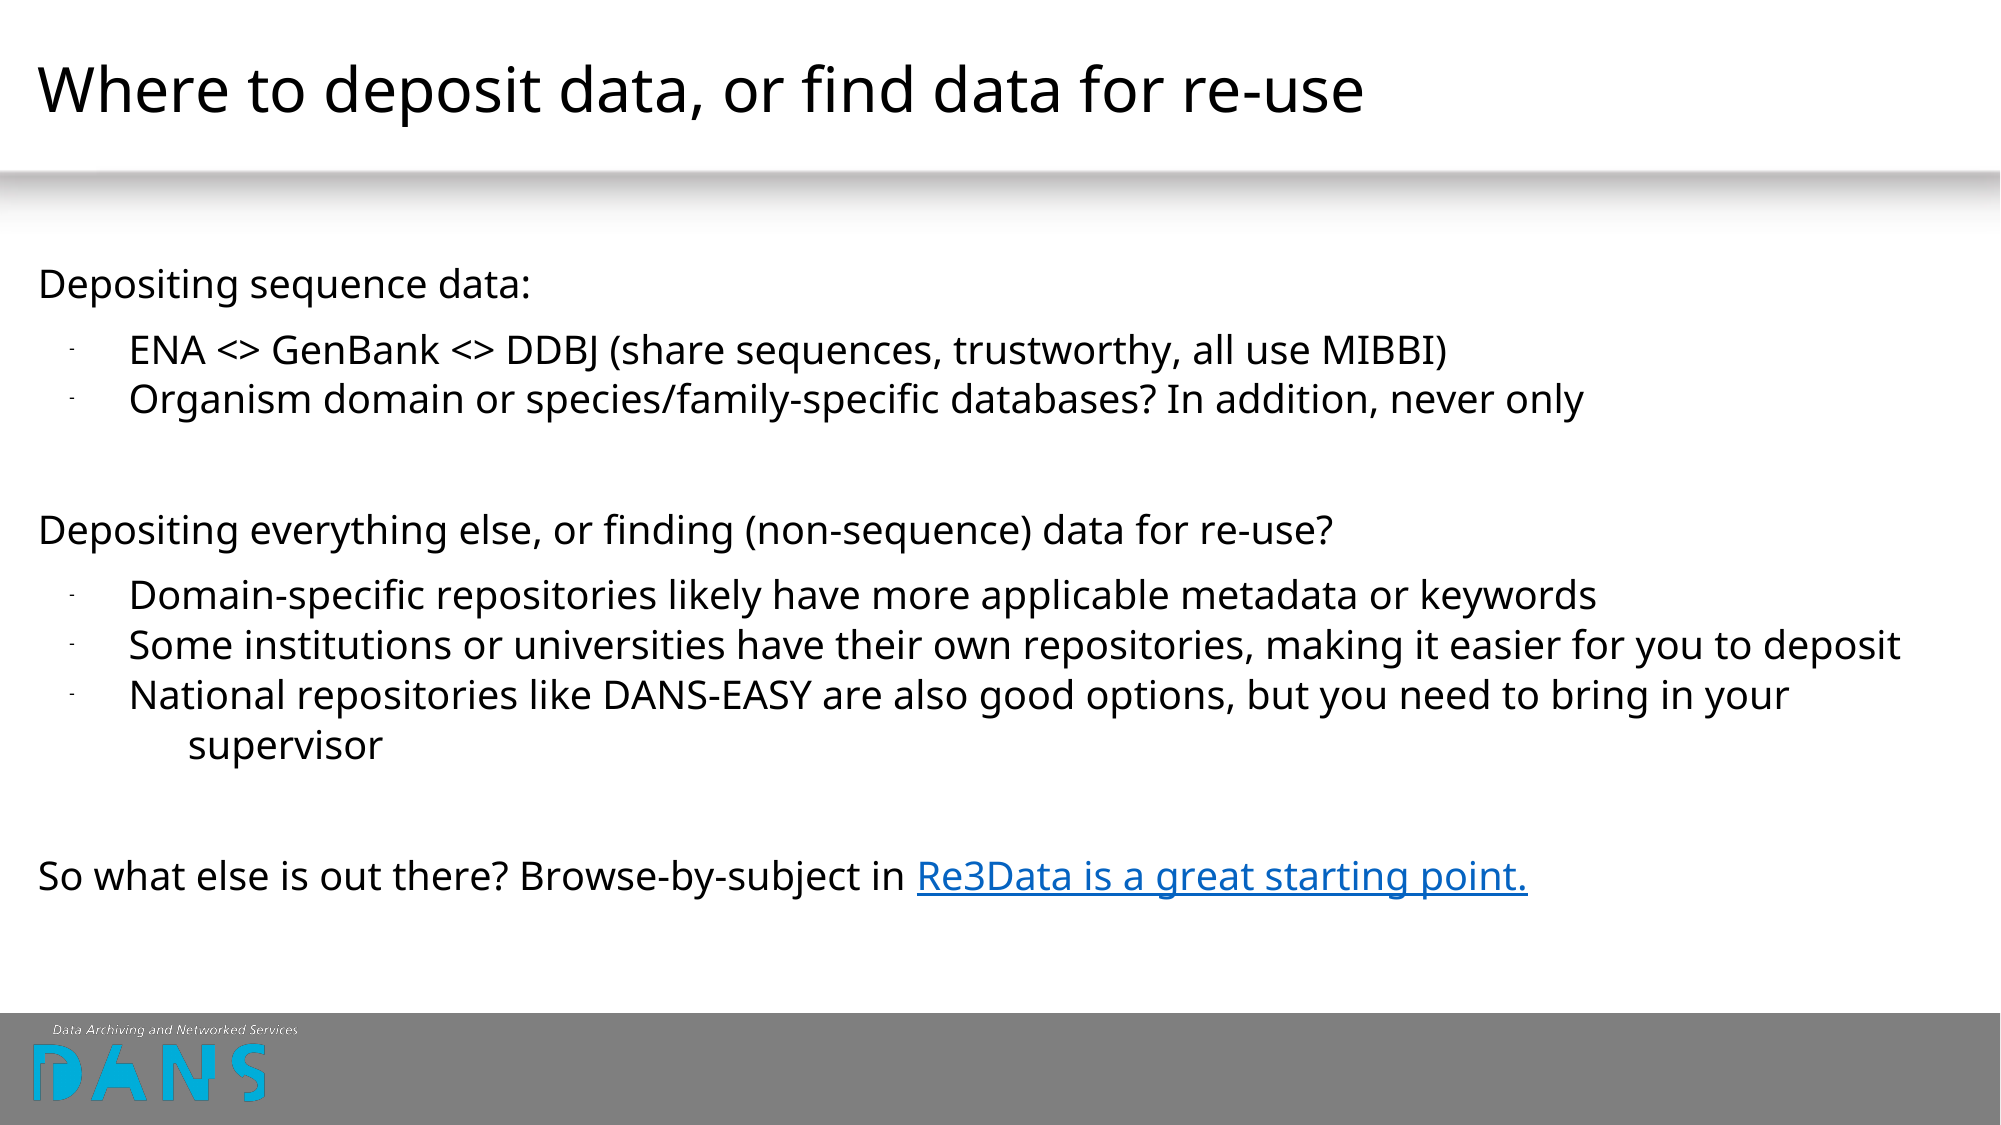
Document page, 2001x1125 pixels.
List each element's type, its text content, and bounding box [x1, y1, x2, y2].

title Where to deposit data, or find data for re-use [22, 24, 1981, 161]
list Depositing sequence data: ENA <> GenBank <> DDBJ (share sequences, trustworthy, all use MIBBI) Organism domain or species/family-specific databases? In addition, never only Depositing everything else, or finding (non-sequence) data for re-use? Domain-specific repositories likely have more applicable metadata or keywords Some institutions or universities have their own repositories, making it easier for you to deposit National repositories like DANS-EASY are also good options, but you need to bring in your supervisor So what else is out there? Browse-by-subject in Re3Data is a great starting point. [22, 249, 1923, 975]
